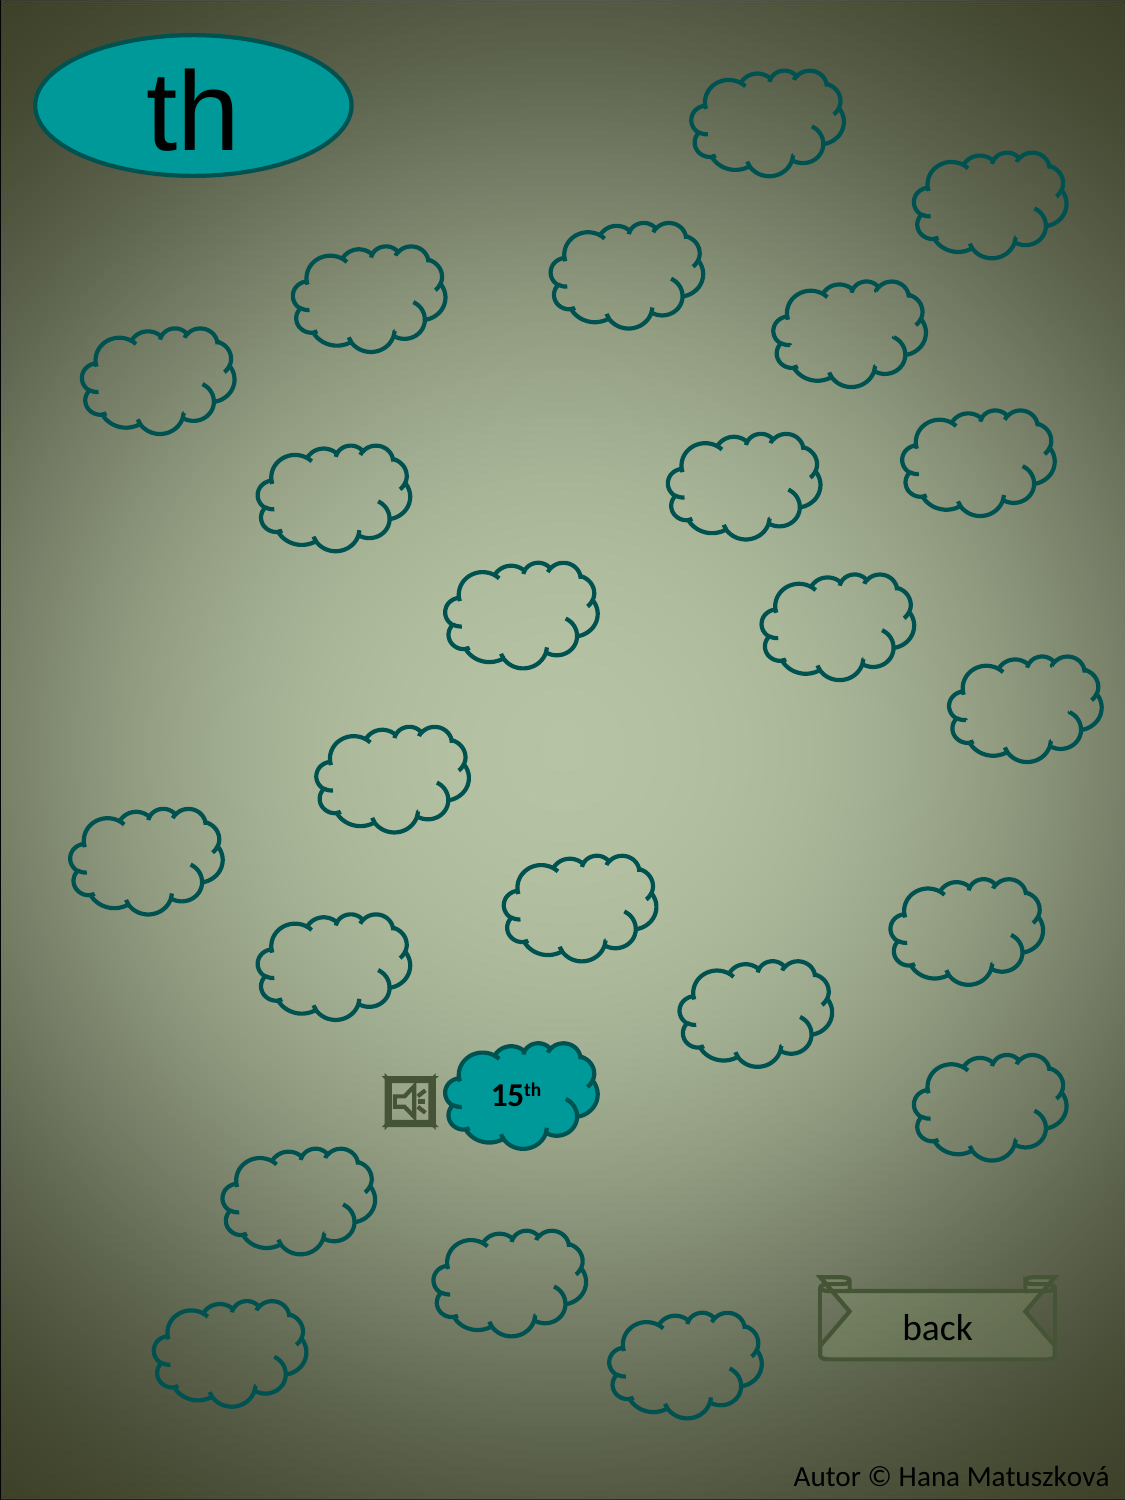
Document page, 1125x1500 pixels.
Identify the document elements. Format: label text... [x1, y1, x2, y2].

text_box 15th [445, 1043, 598, 1149]
text_box Autor © Hana Matuszková [778, 1449, 1125, 1500]
text_box th [35, 35, 352, 176]
text_box back [820, 1277, 1055, 1360]
picture [0, 0, 1125, 1500]
